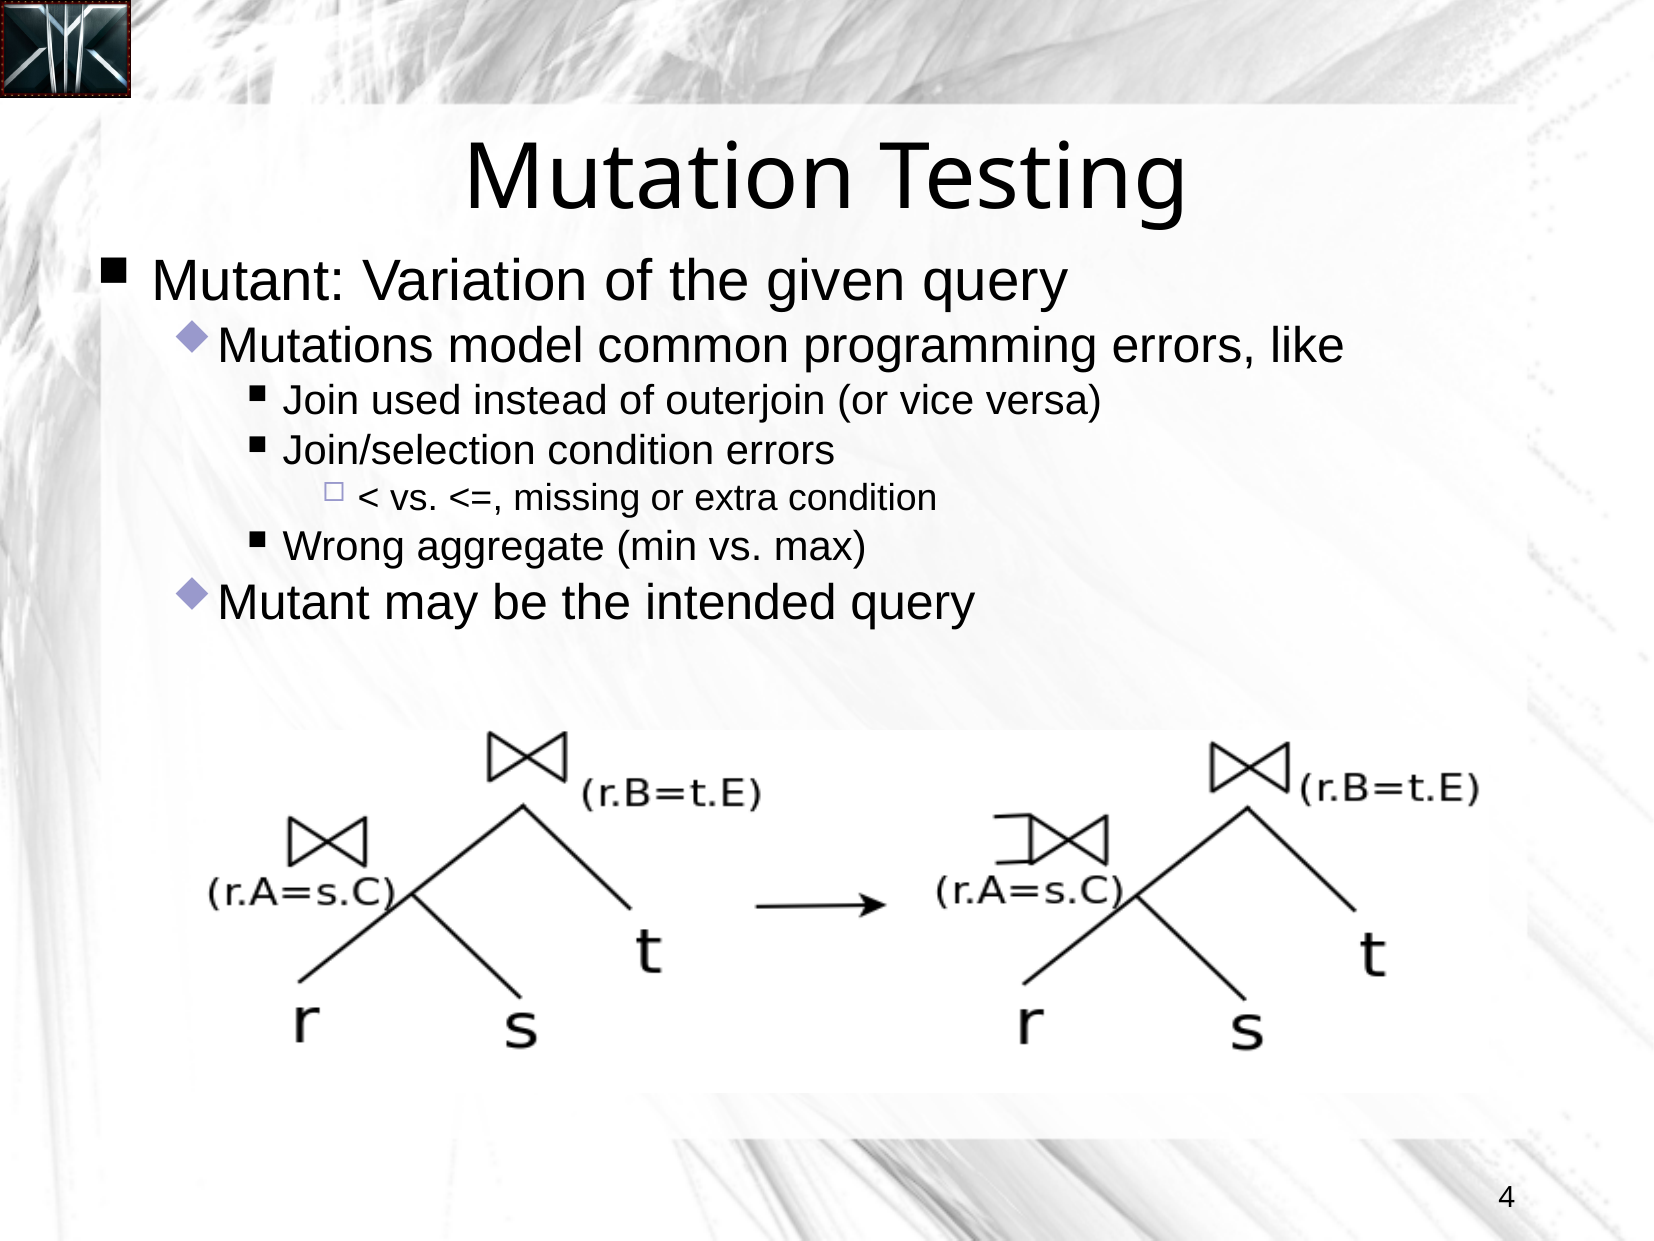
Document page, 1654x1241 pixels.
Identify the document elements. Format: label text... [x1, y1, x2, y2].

text_box <number> [1483, 1171, 1617, 1222]
picture [0, 0, 1654, 1241]
list Mutant: Variation of the given query Mutations model common programming errors, like Join used instead of outerjoin (or vice versa) Join/selection condition errors < vs. <=, missing or extra condition Wrong aggregate (min vs. max) Mutant may be the intended query [82, 247, 1571, 690]
title Mutation Testing [82, 82, 1571, 247]
